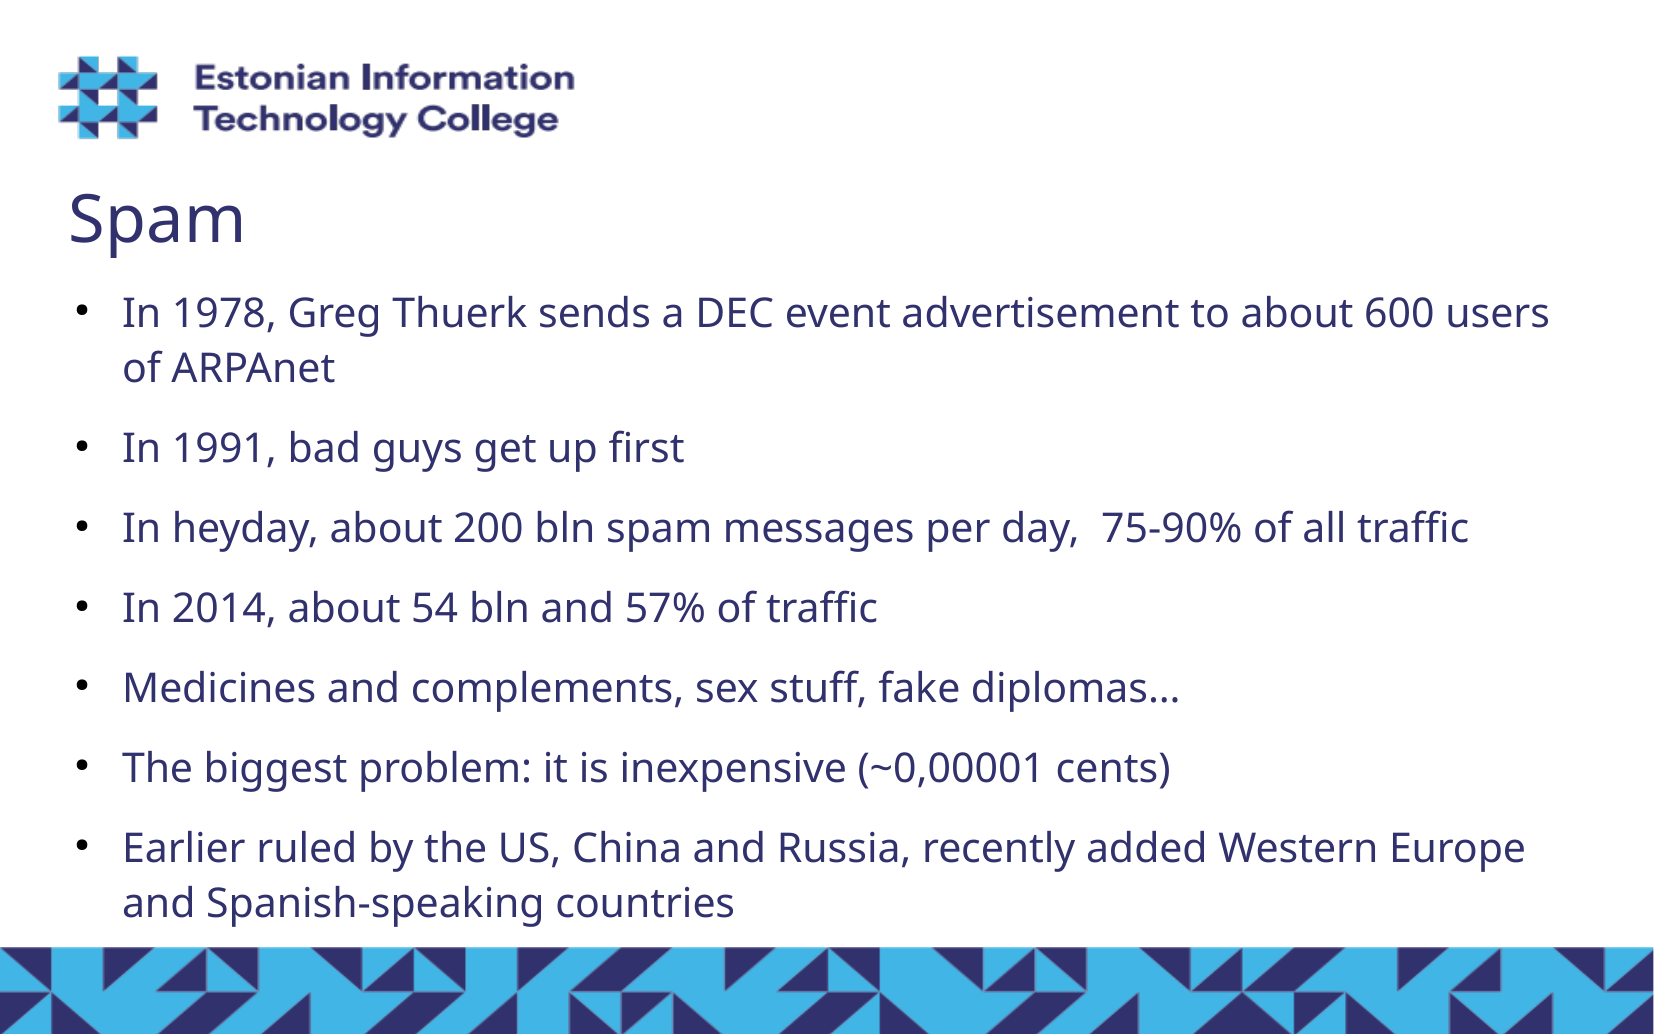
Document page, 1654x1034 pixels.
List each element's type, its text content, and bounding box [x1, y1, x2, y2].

list In 1978, Greg Thuerk sends a DEC event advertisement to about 600 users of ARPAnet In 1991, bad guys get up first In heyday, about 200 bln spam messages per day, 75-90% of all traffic In 2014, about 54 bln and 57% of traffic Medicines and complements, sex stuff, fake diplomas… The biggest problem: it is inexpensive (~0,00001 cents) Earlier ruled by the US, China and Russia, recently added Western Europe and Spanish-speaking countries [59, 283, 1595, 936]
title Spam [68, 147, 1536, 283]
